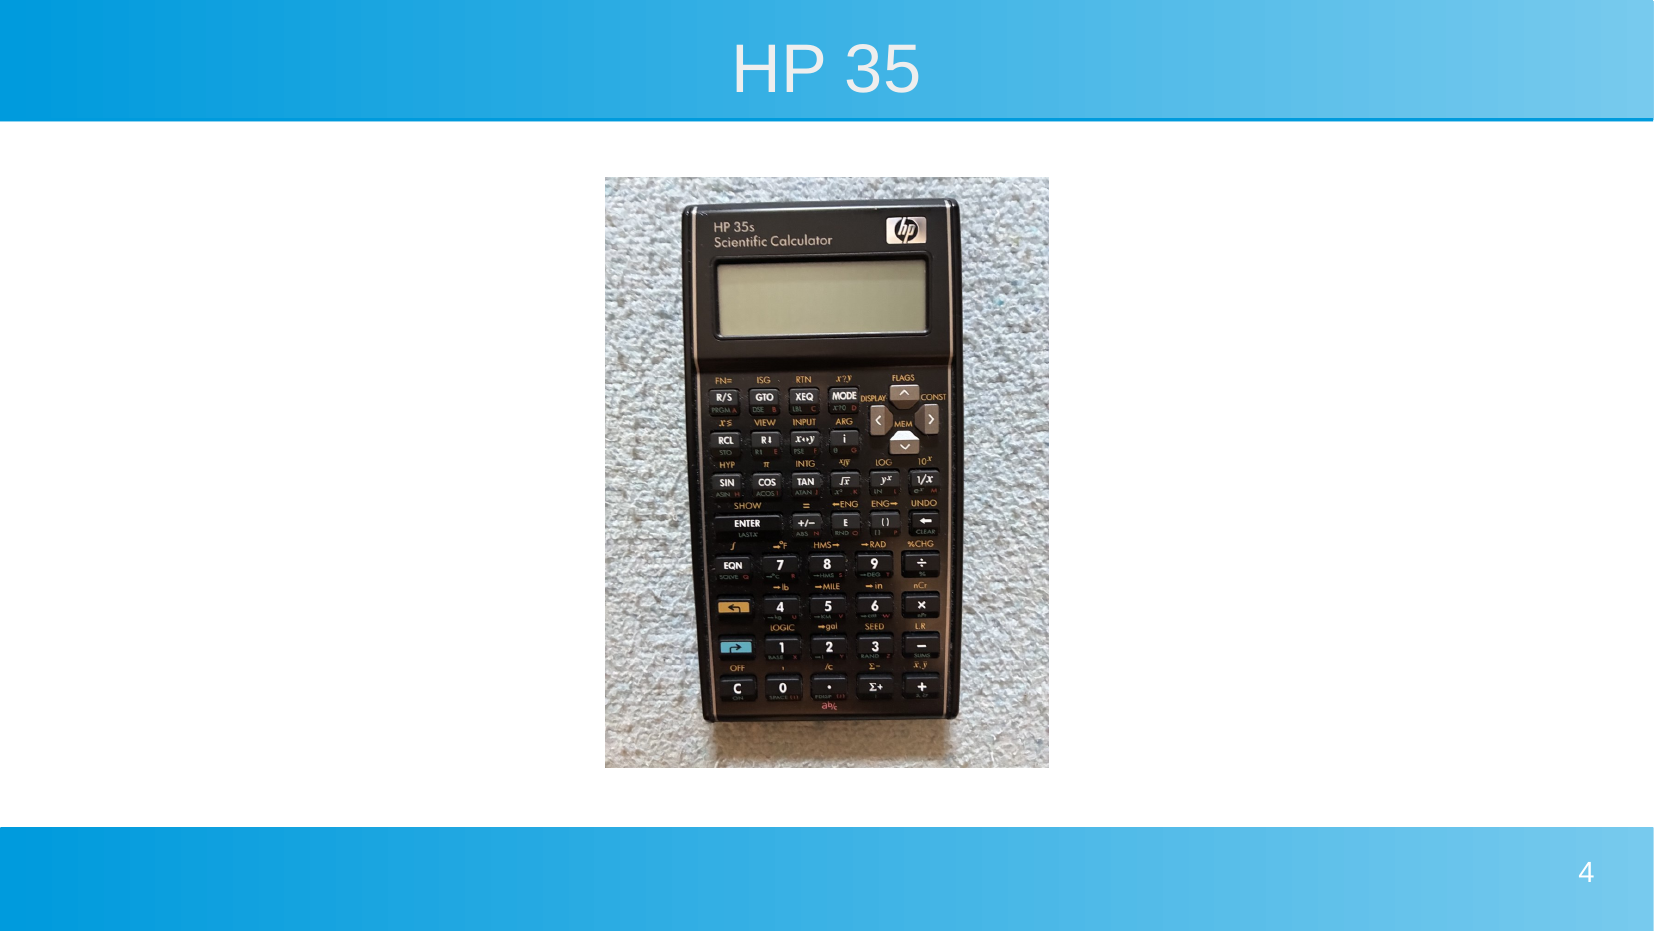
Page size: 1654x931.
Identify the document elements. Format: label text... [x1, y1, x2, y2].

title HP 35 [59, 29, 1595, 108]
picture [605, 177, 1049, 768]
